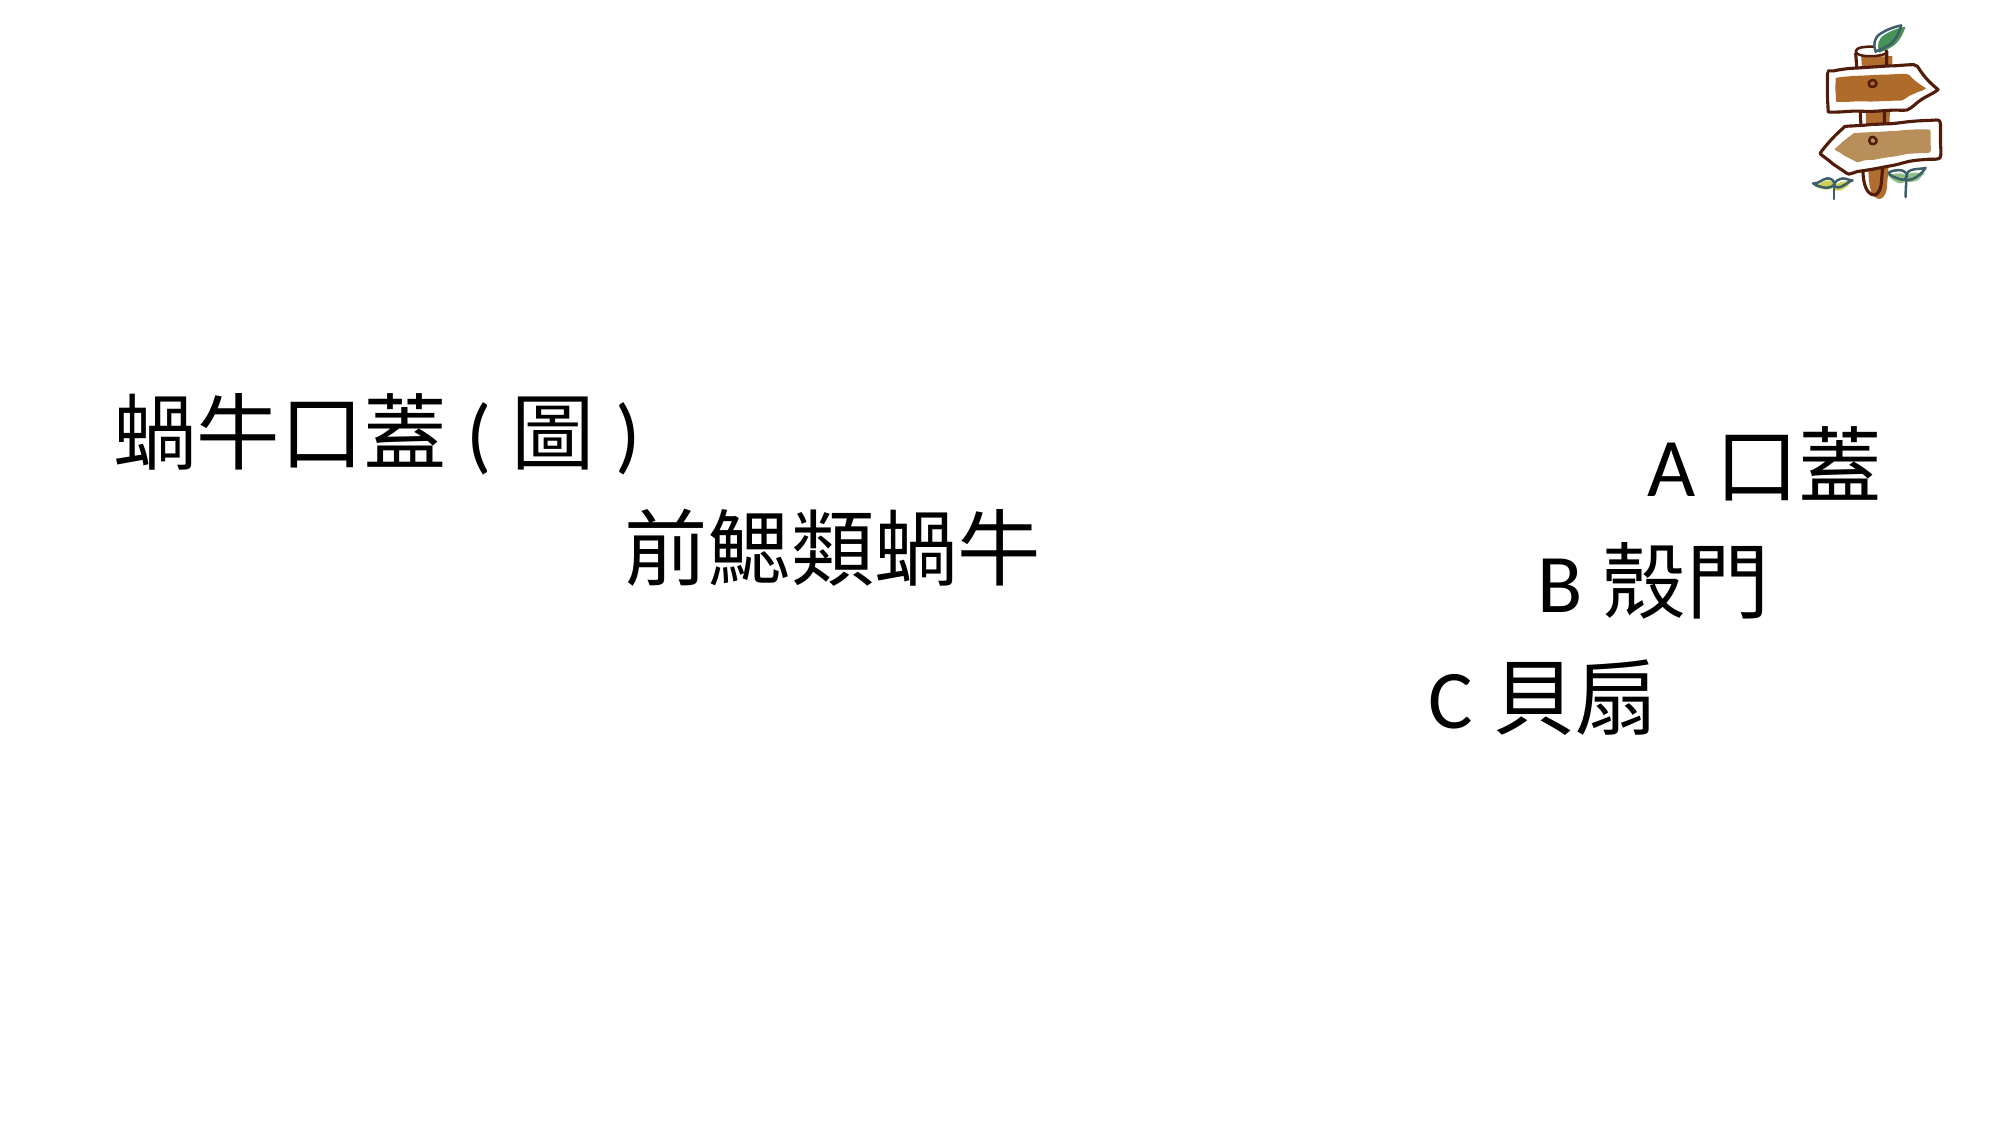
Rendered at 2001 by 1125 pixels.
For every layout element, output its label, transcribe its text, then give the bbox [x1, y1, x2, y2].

picture [1811, 24, 1944, 201]
text_box A口蓋 [1632, 405, 2000, 522]
text_box 蝸牛口蓋(圖) [98, 372, 659, 489]
text_box 前鰓類蝸牛 [609, 488, 1170, 606]
text_box B殼門 [1522, 521, 1931, 638]
text_box C貝扇 [1413, 637, 1821, 754]
